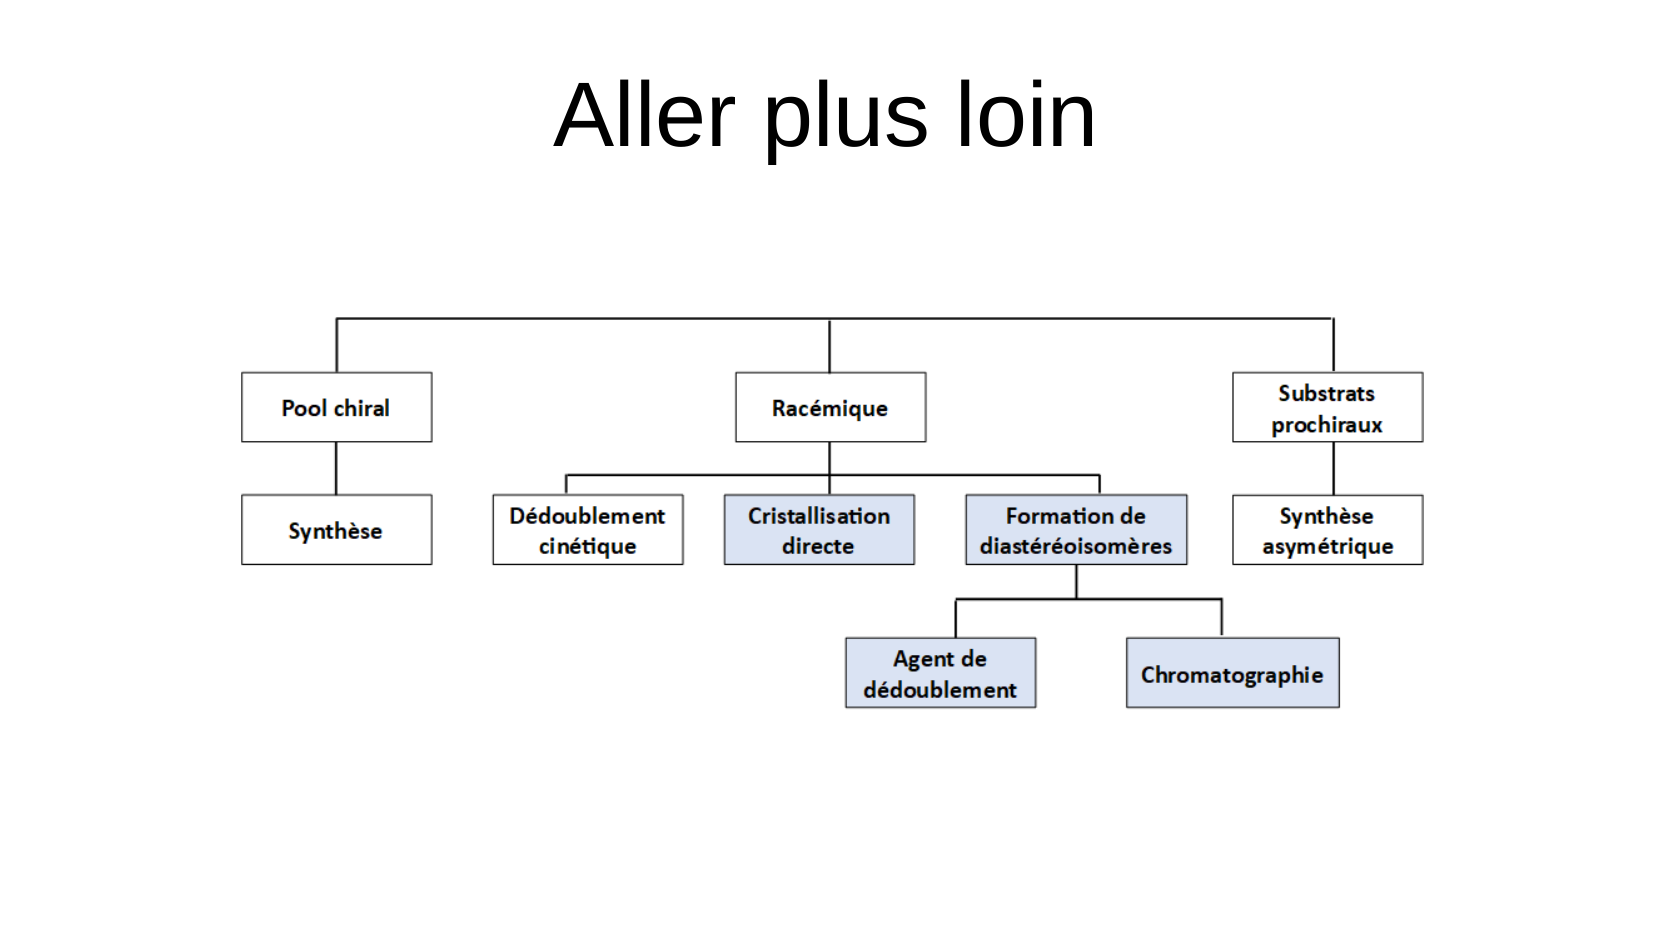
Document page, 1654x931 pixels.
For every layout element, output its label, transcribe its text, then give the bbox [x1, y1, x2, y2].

title Aller plus loin [82, 37, 1571, 193]
picture [215, 286, 1449, 768]
